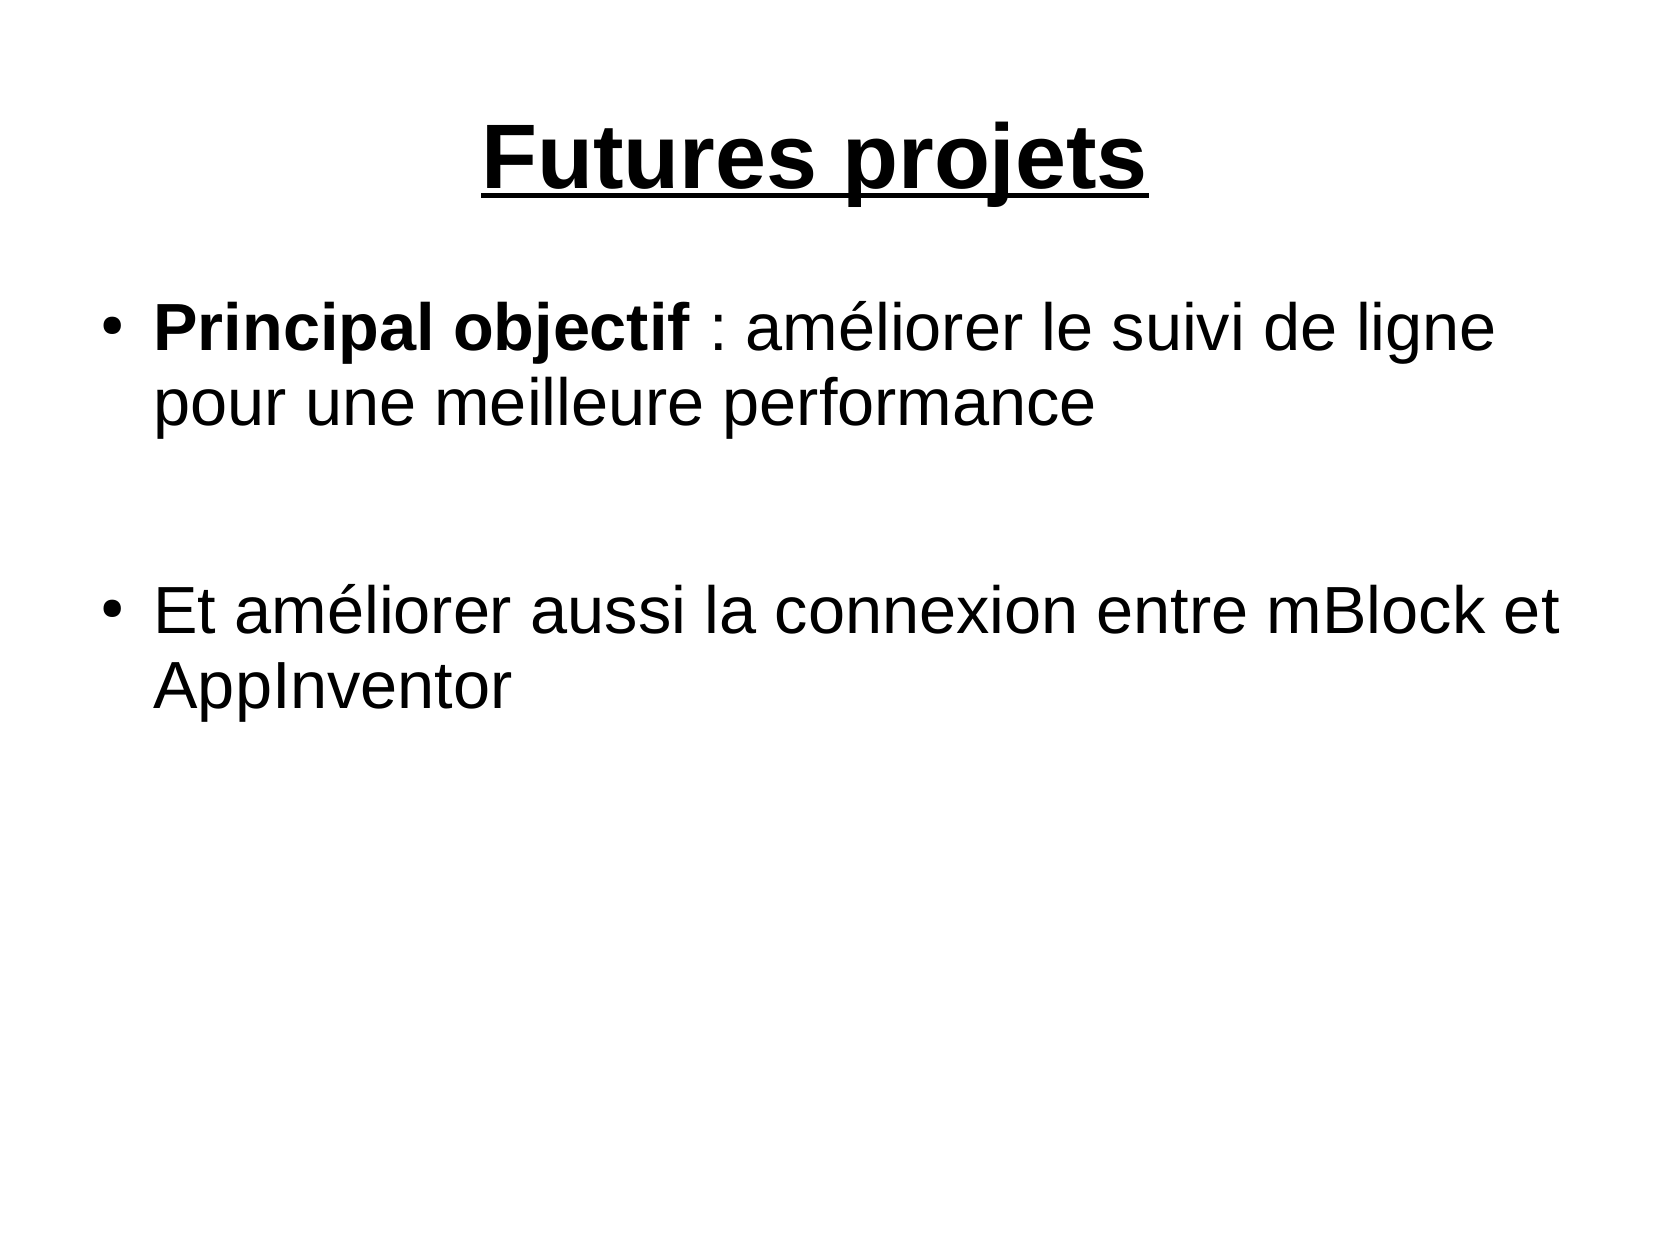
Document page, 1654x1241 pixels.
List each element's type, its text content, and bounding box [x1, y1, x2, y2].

title Futures projets [70, 52, 1559, 260]
list Principal objectif : améliorer le suivi de ligne pour une meilleure performance Et améliorer aussi la connexion entre mBlock et AppInventor [82, 290, 1571, 1010]
